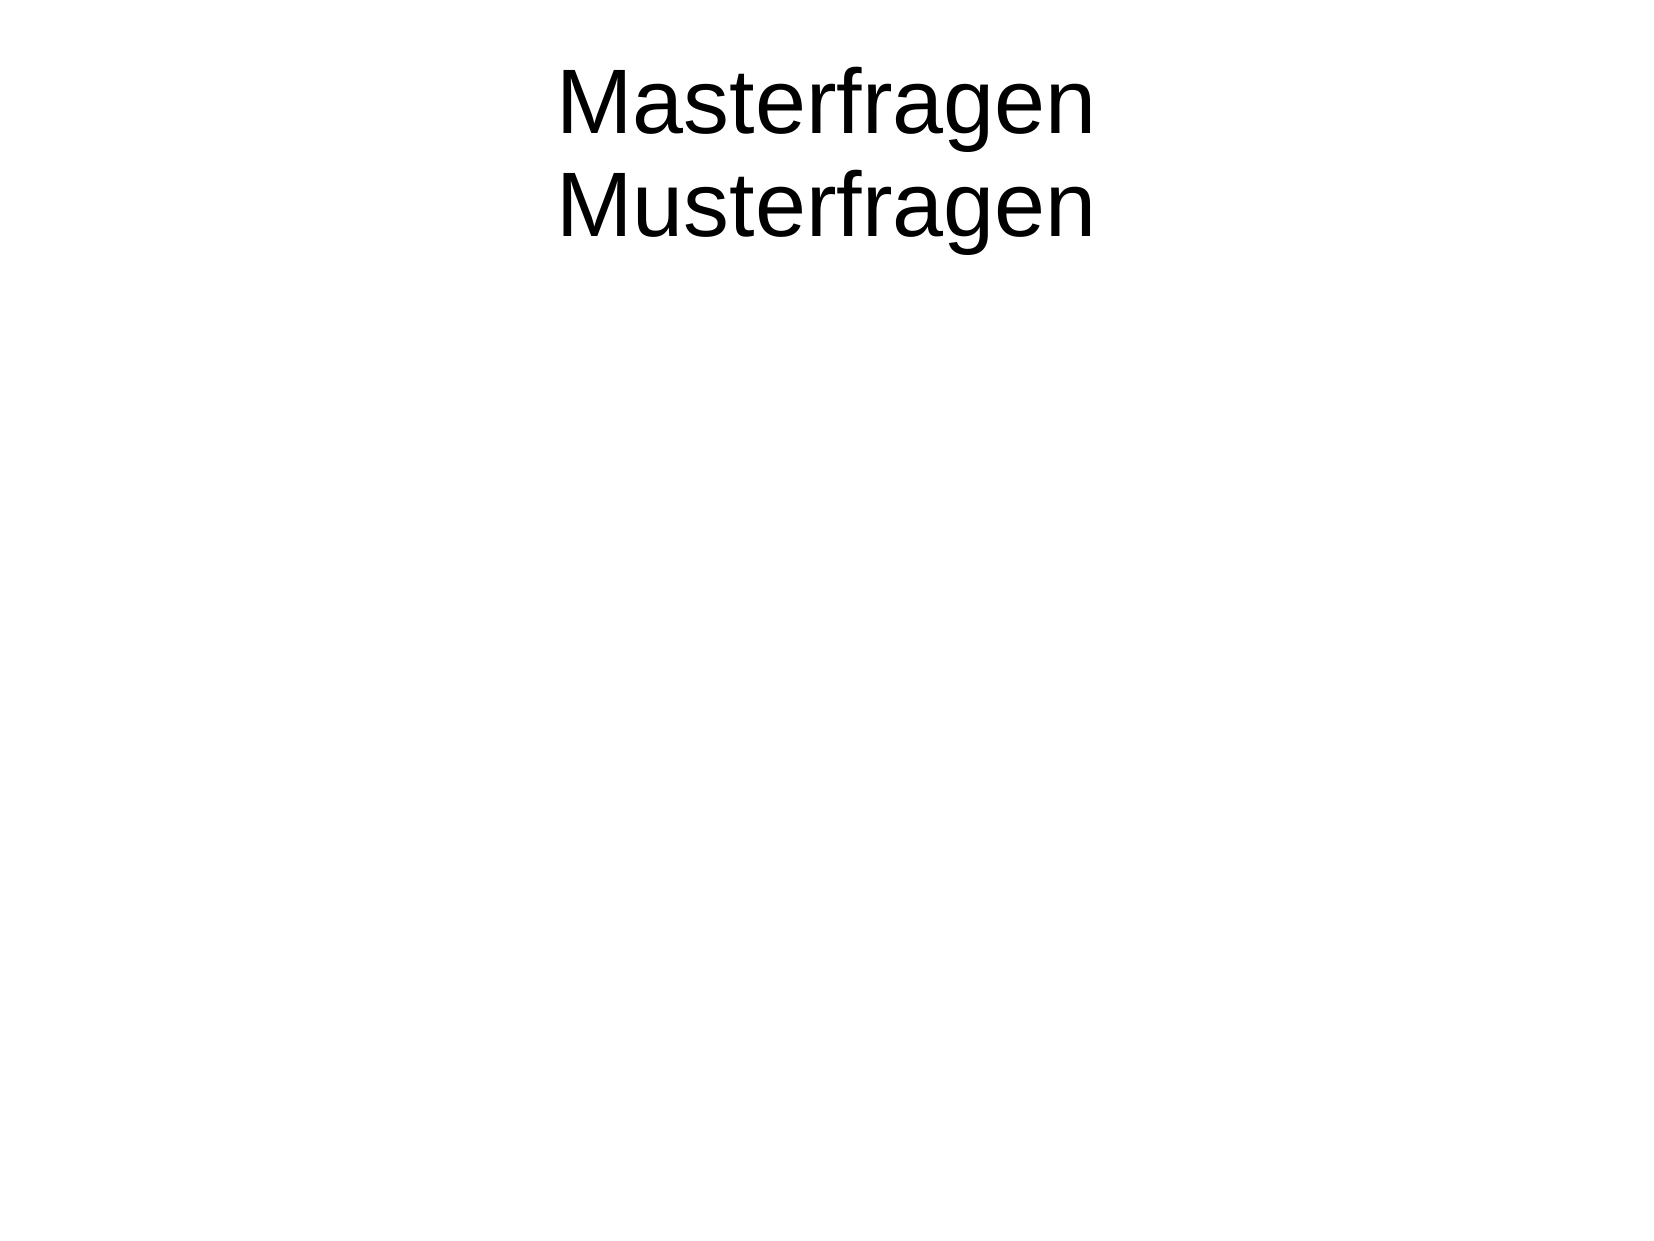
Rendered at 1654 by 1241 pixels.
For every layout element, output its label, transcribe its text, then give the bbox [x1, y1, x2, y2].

title Masterfragen Musterfragen [82, 0, 1571, 359]
